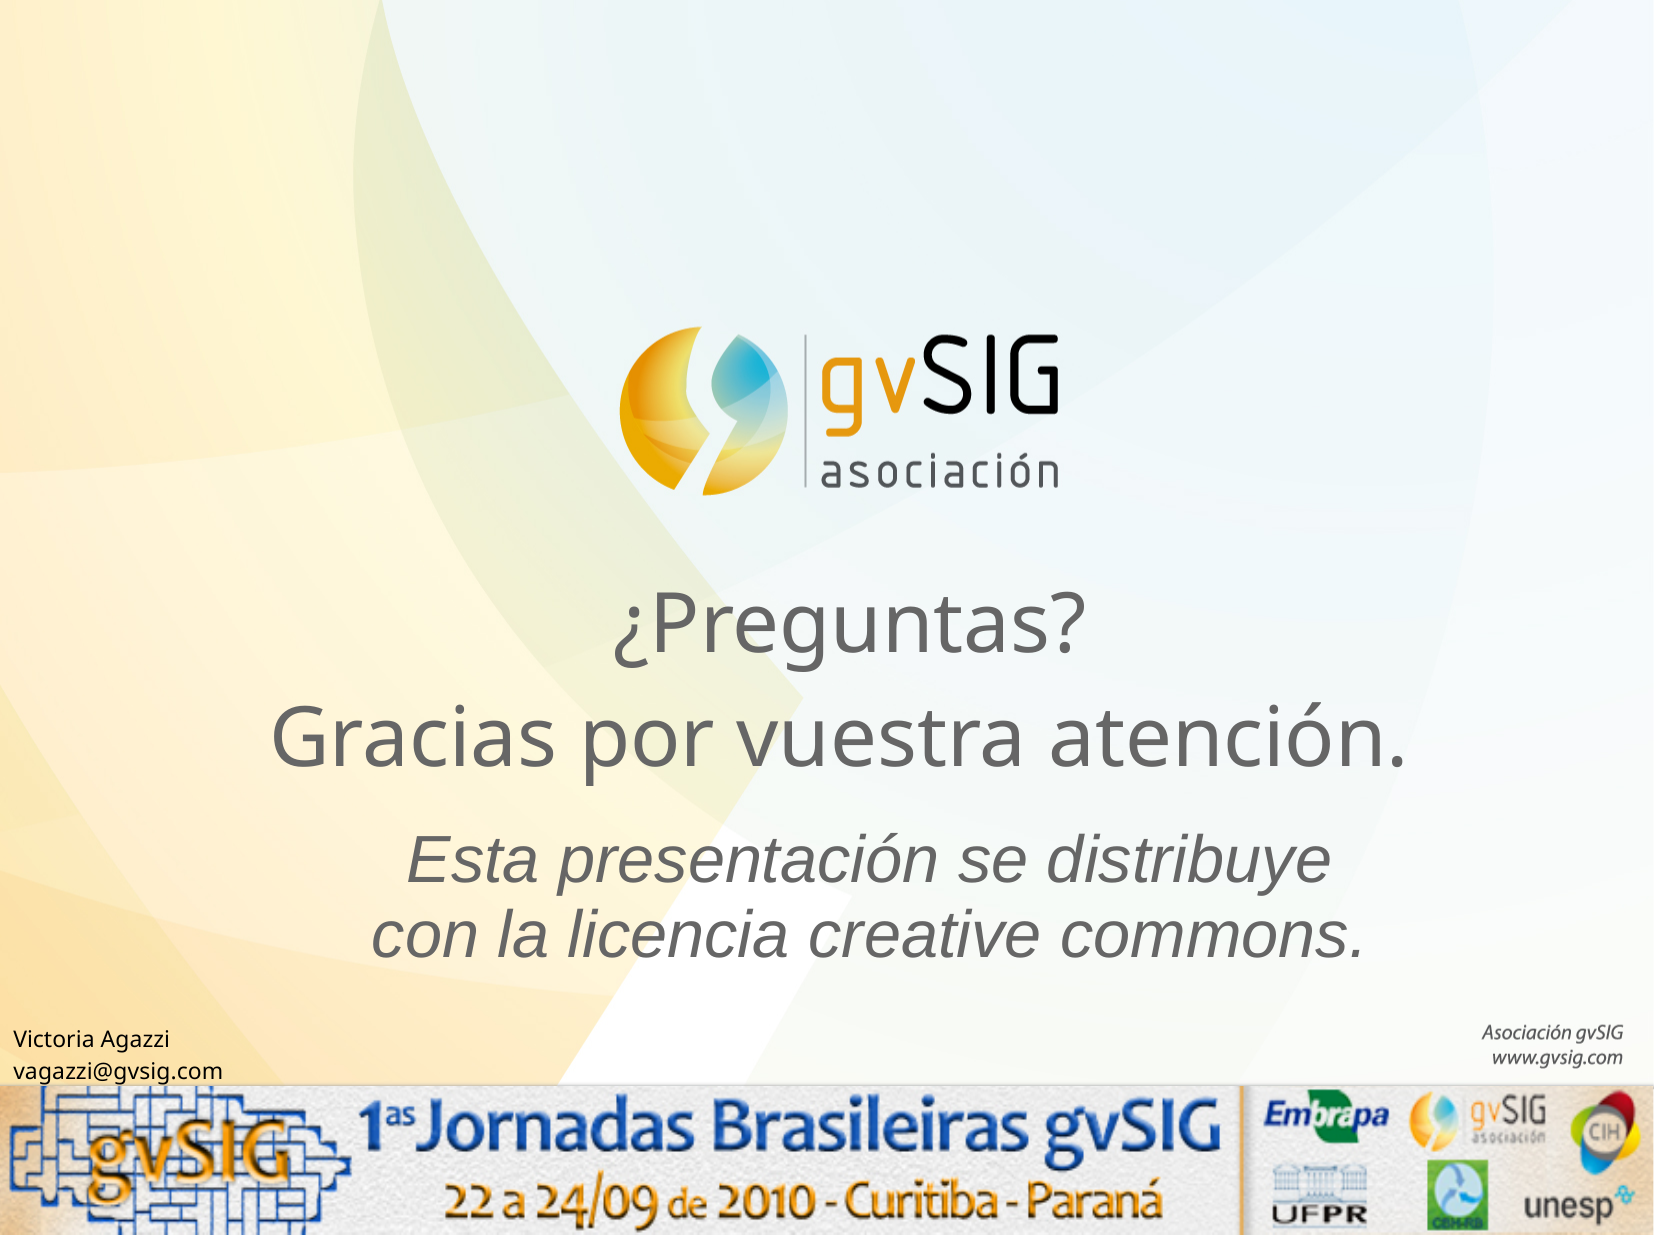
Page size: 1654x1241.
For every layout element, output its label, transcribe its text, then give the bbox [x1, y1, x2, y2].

text_box Victoria Agazzi vagazzi@gvsig.com [0, 1015, 313, 1113]
text_box Esta presentación se distribuye con la licencia creative commons. [345, 814, 1394, 1009]
picture [0, 0, 1654, 1241]
title ¿Preguntas? Gracias por vuestra atención. [135, 580, 1565, 775]
